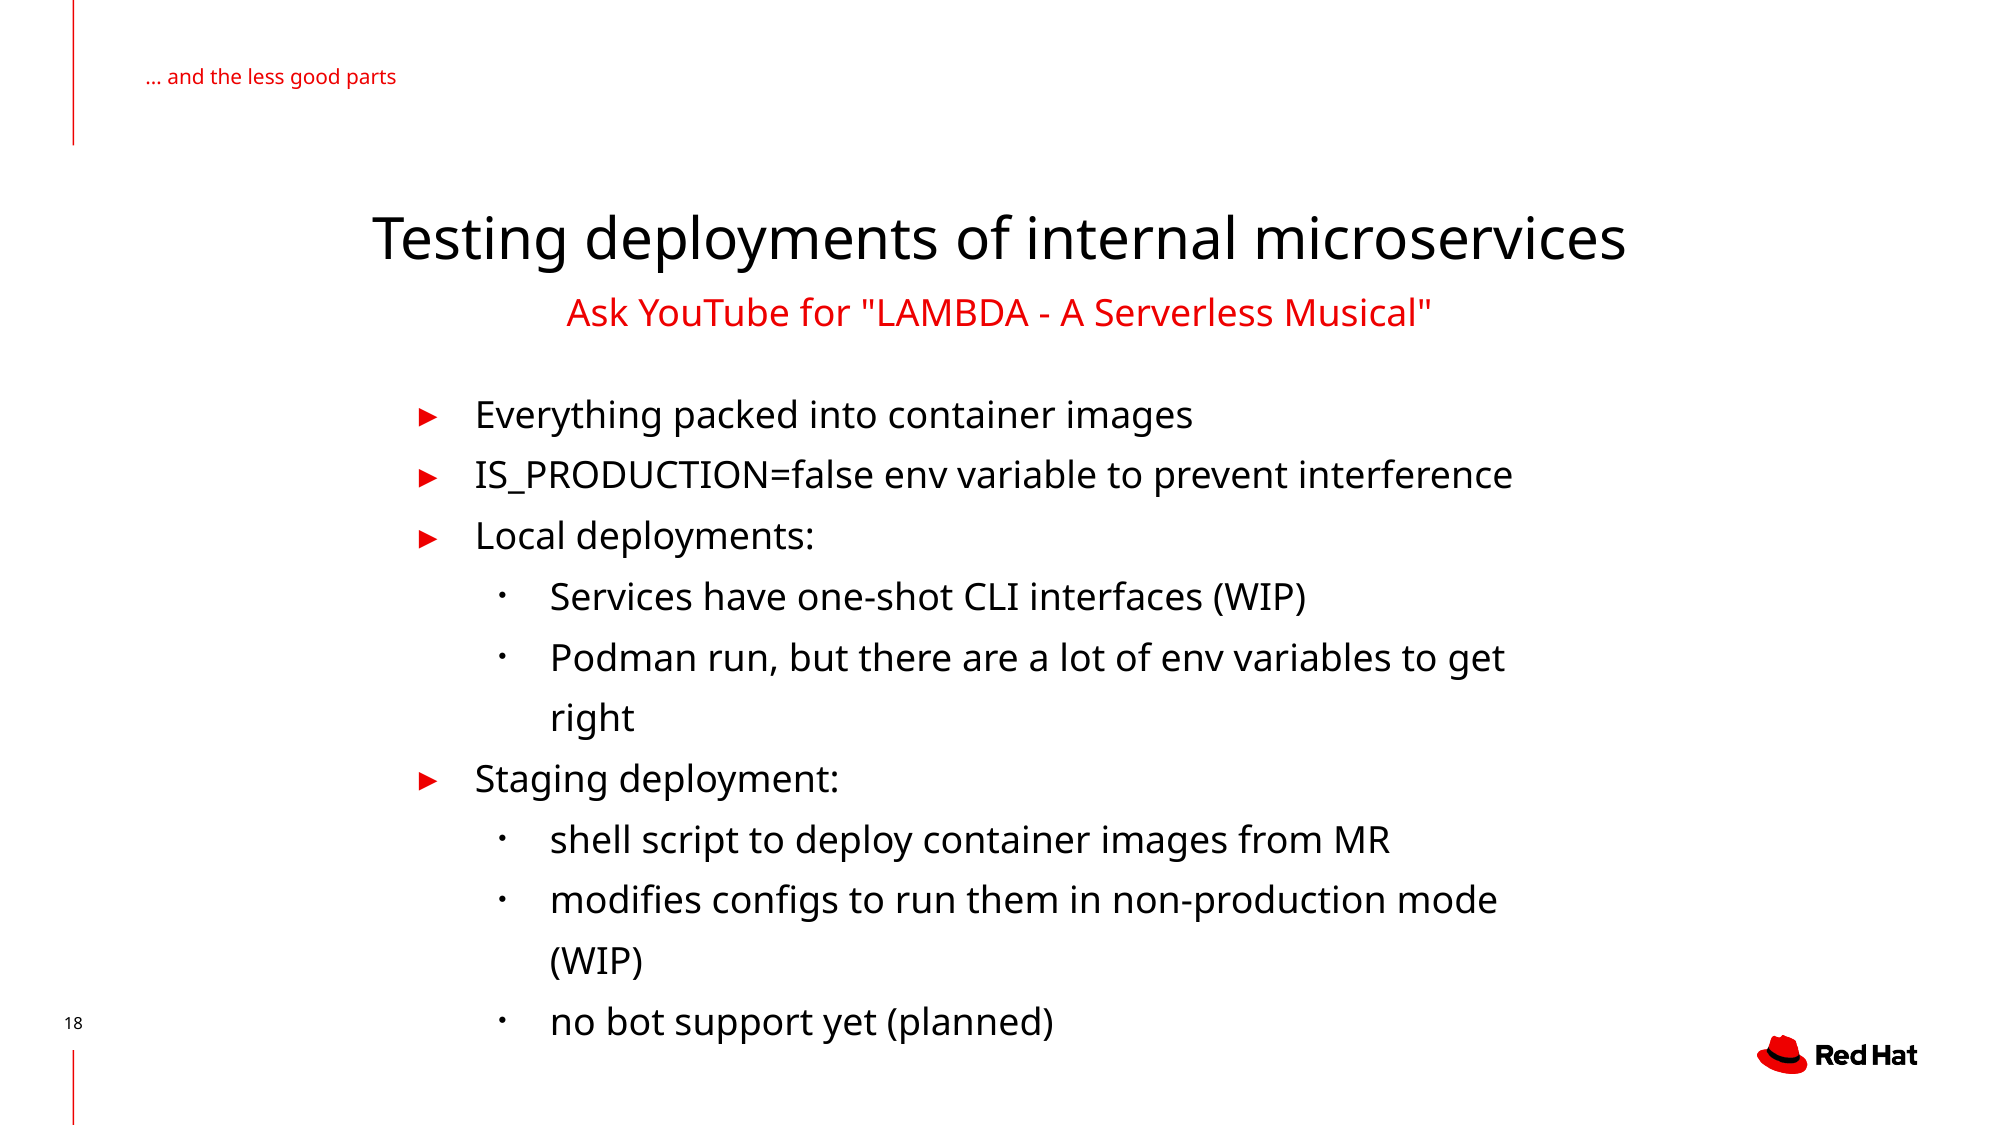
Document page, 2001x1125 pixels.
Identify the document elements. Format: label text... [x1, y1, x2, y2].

title Testing deployments of internal microservices [145, 180, 1855, 271]
subtitle … and the less good parts [73, 9, 919, 143]
slide_number <number> [13, 1012, 134, 1036]
subtitle Ask YouTube for "LAMBDA - A Serverless Musical" [145, 271, 1855, 320]
list Everything packed into container images IS_PRODUCTION=false env variable to prevent interference Local deployments: Services have one-shot CLI interfaces (WIP) Podman run, but there are a lot of env variables to get right Staging deployment: shell script to deploy container images from MR modifies configs to run them in non-production mode (WIP) no bot support yet (planned) [399, 375, 1600, 975]
picture [1757, 1035, 1918, 1074]
